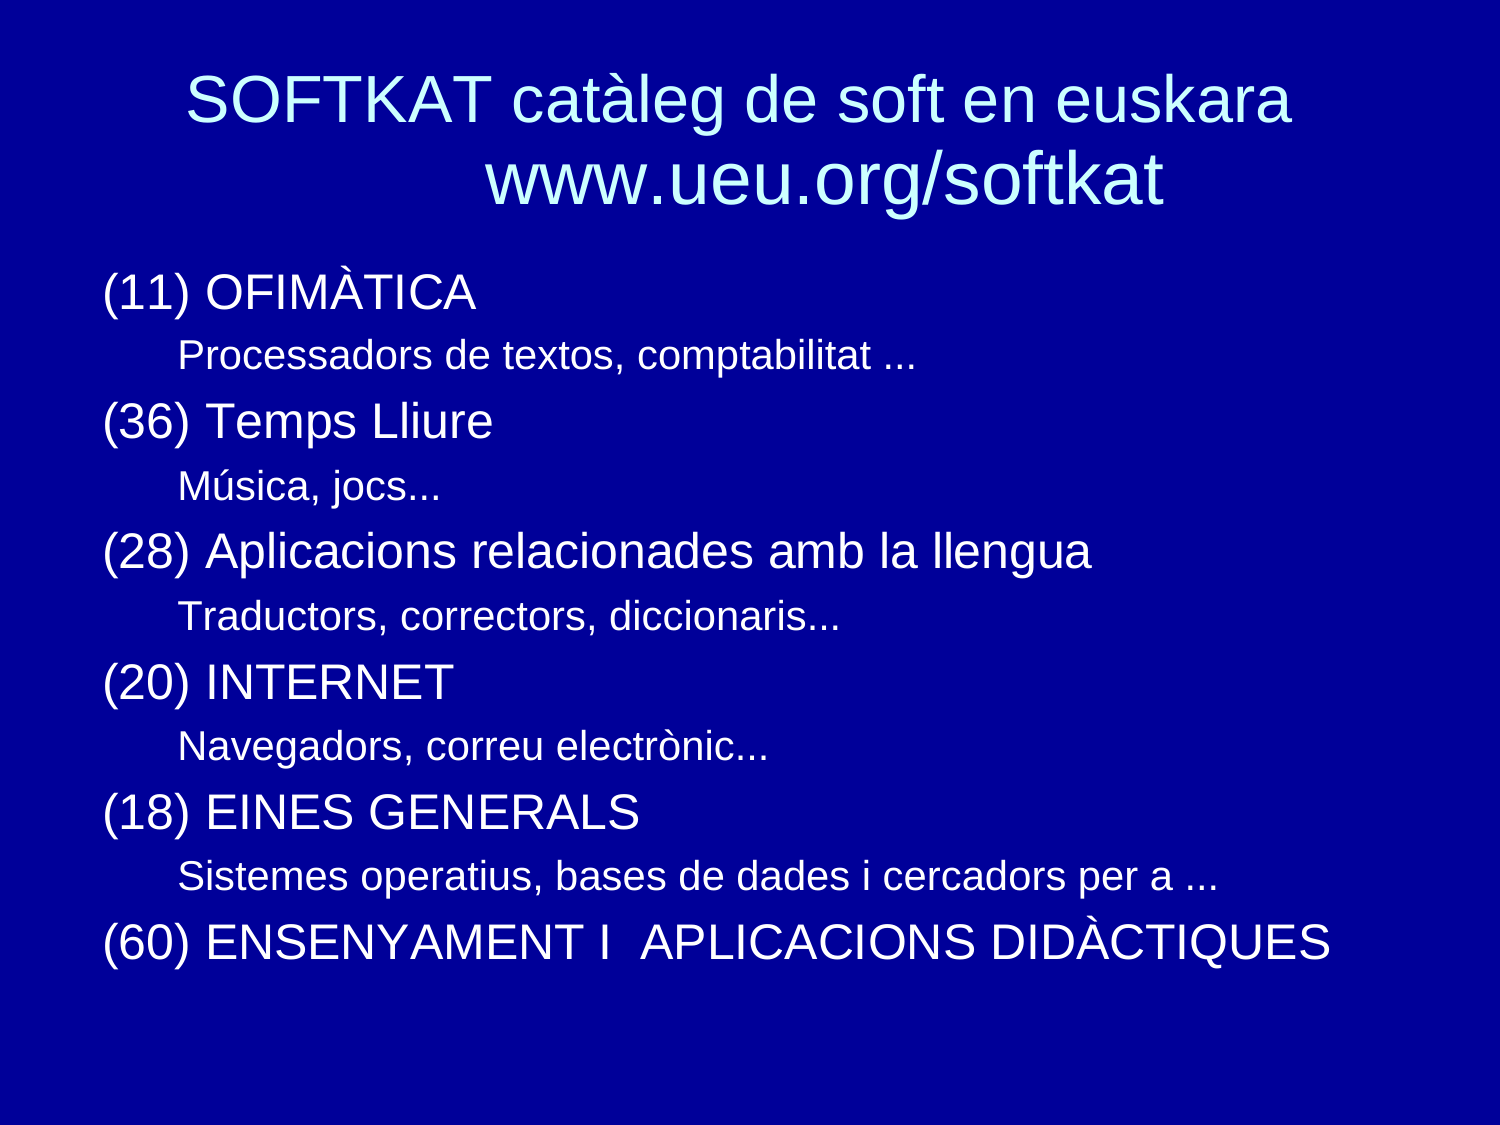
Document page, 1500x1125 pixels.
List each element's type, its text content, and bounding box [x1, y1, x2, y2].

list (11) OFIMÀTICA Processadors de textos, comptabilitat ... (36) Temps Lliure Música, jocs... (28) Aplicacions relacionades amb la llengua Traductors, correctors, diccionaris... (20) INTERNET Navegadors, correu electrònic... (18) EINES GENERALS Sistemes operatius, bases de dades i cercadors per a ... (60) ENSENYAMENT I APLICACIONS DIDÀCTIQUES [87, 262, 1438, 1028]
title SOFTKAT catàleg de soft en euskara www.ueu.org/softkat [75, 0, 1426, 278]
